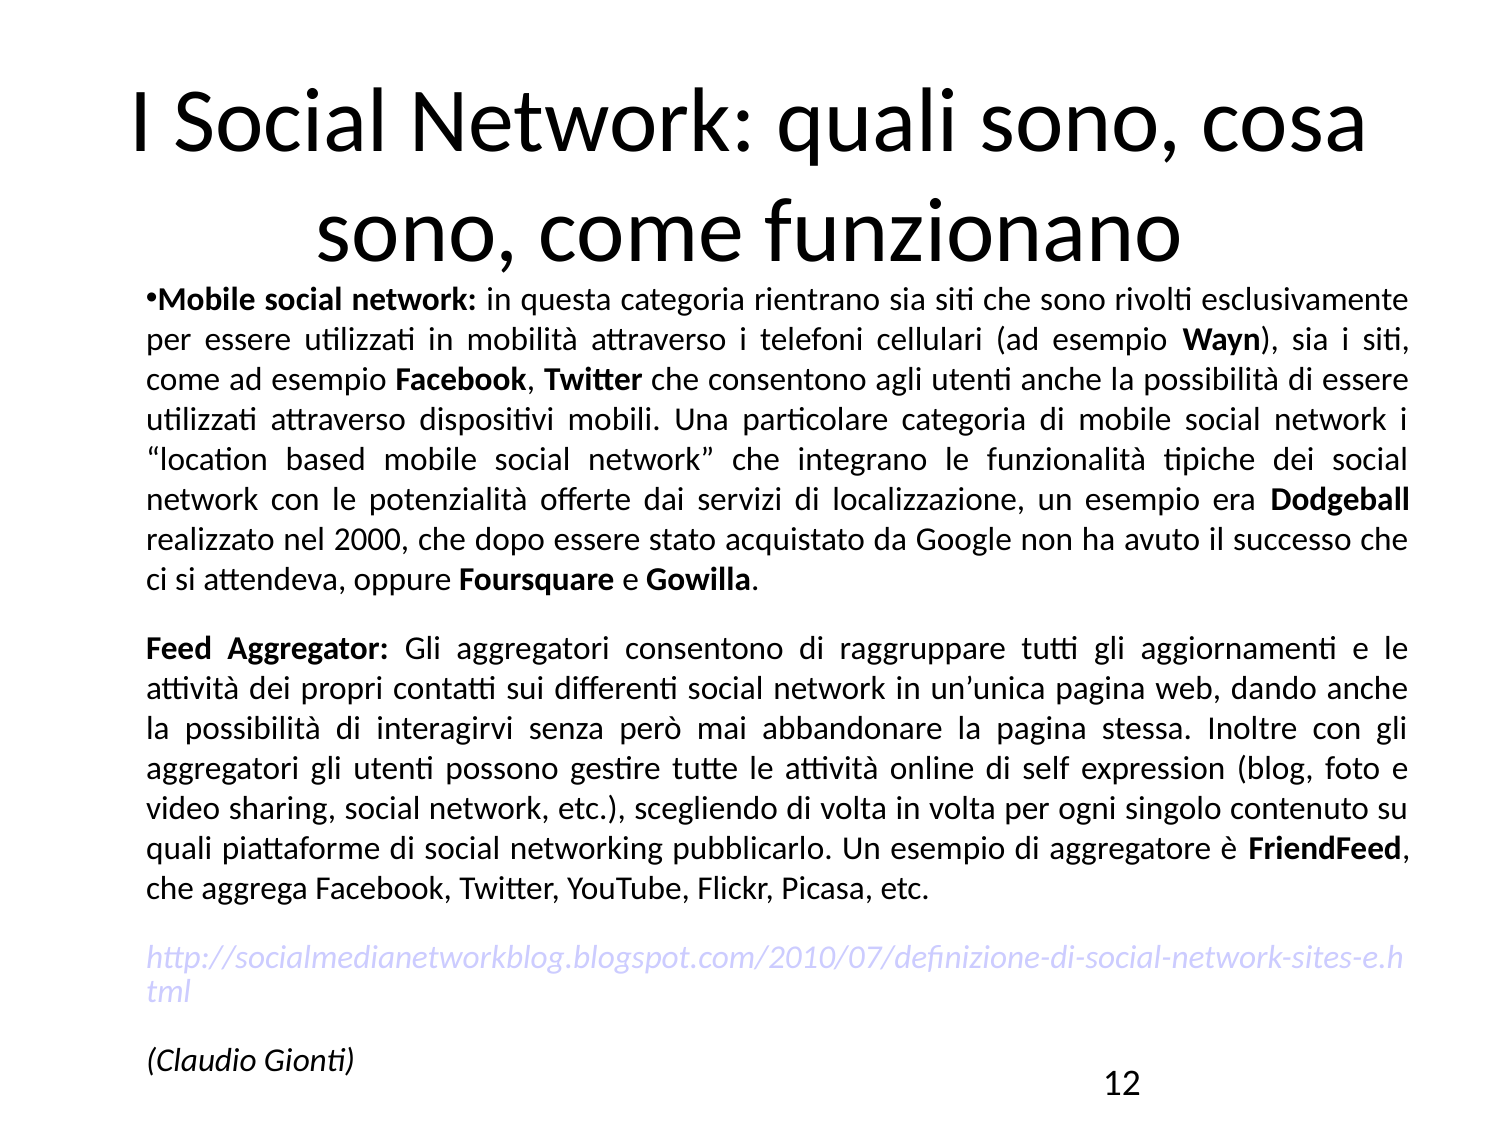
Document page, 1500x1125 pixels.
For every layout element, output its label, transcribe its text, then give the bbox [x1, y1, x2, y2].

title I Social Network: quali sono, cosa sono, come funzionano [75, 45, 1426, 262]
text_box Mobile social network: in questa categoria rientrano sia siti che sono rivolti esclusivamente per essere utilizzati in mobilità attraverso i telefoni cellulari (ad esempio Wayn), sia i siti, come ad esempio Facebook, Twitter che consentono agli utenti anche la possibilità di essere utilizzati attraverso dispositivi mobili. Una particolare categoria di mobile social network i “location based mobile social network” che integrano le funzionalità tipiche dei social network con le potenzialità offerte dai servizi di localizzazione, un esempio era Dodgeball realizzato nel 2000, che dopo essere stato acquistato da Google non ha avuto il successo che ci si attendeva, oppure Foursquare e Gowilla. Feed Aggregator: Gli aggregatori consentono di raggruppare tutti gli aggiornamenti e le attività dei propri contatti sui differenti social network in un’unica pagina web, dando anche la possibilità di interagirvi senza però mai abbandonare la pagina stessa. Inoltre con gli aggregatori gli utenti possono gestire tutte le attività online di self expression (blog, foto e video sharing, social network, etc.), scegliendo di volta in volta per ogni singolo contenuto su quali piattaforme di social networking pubblicarlo. Un esempio di aggregatore è FriendFeed, che aggrega Facebook, Twitter, YouTube, Flickr, Picasa, etc. http://socialmedianetworkblog.blogspot.com/2010/07/definizione-di-social-network-sites-e.html (Claudio Gionti) [75, 262, 1426, 1125]
text_box <numero> [1074, 1042, 1426, 1103]
